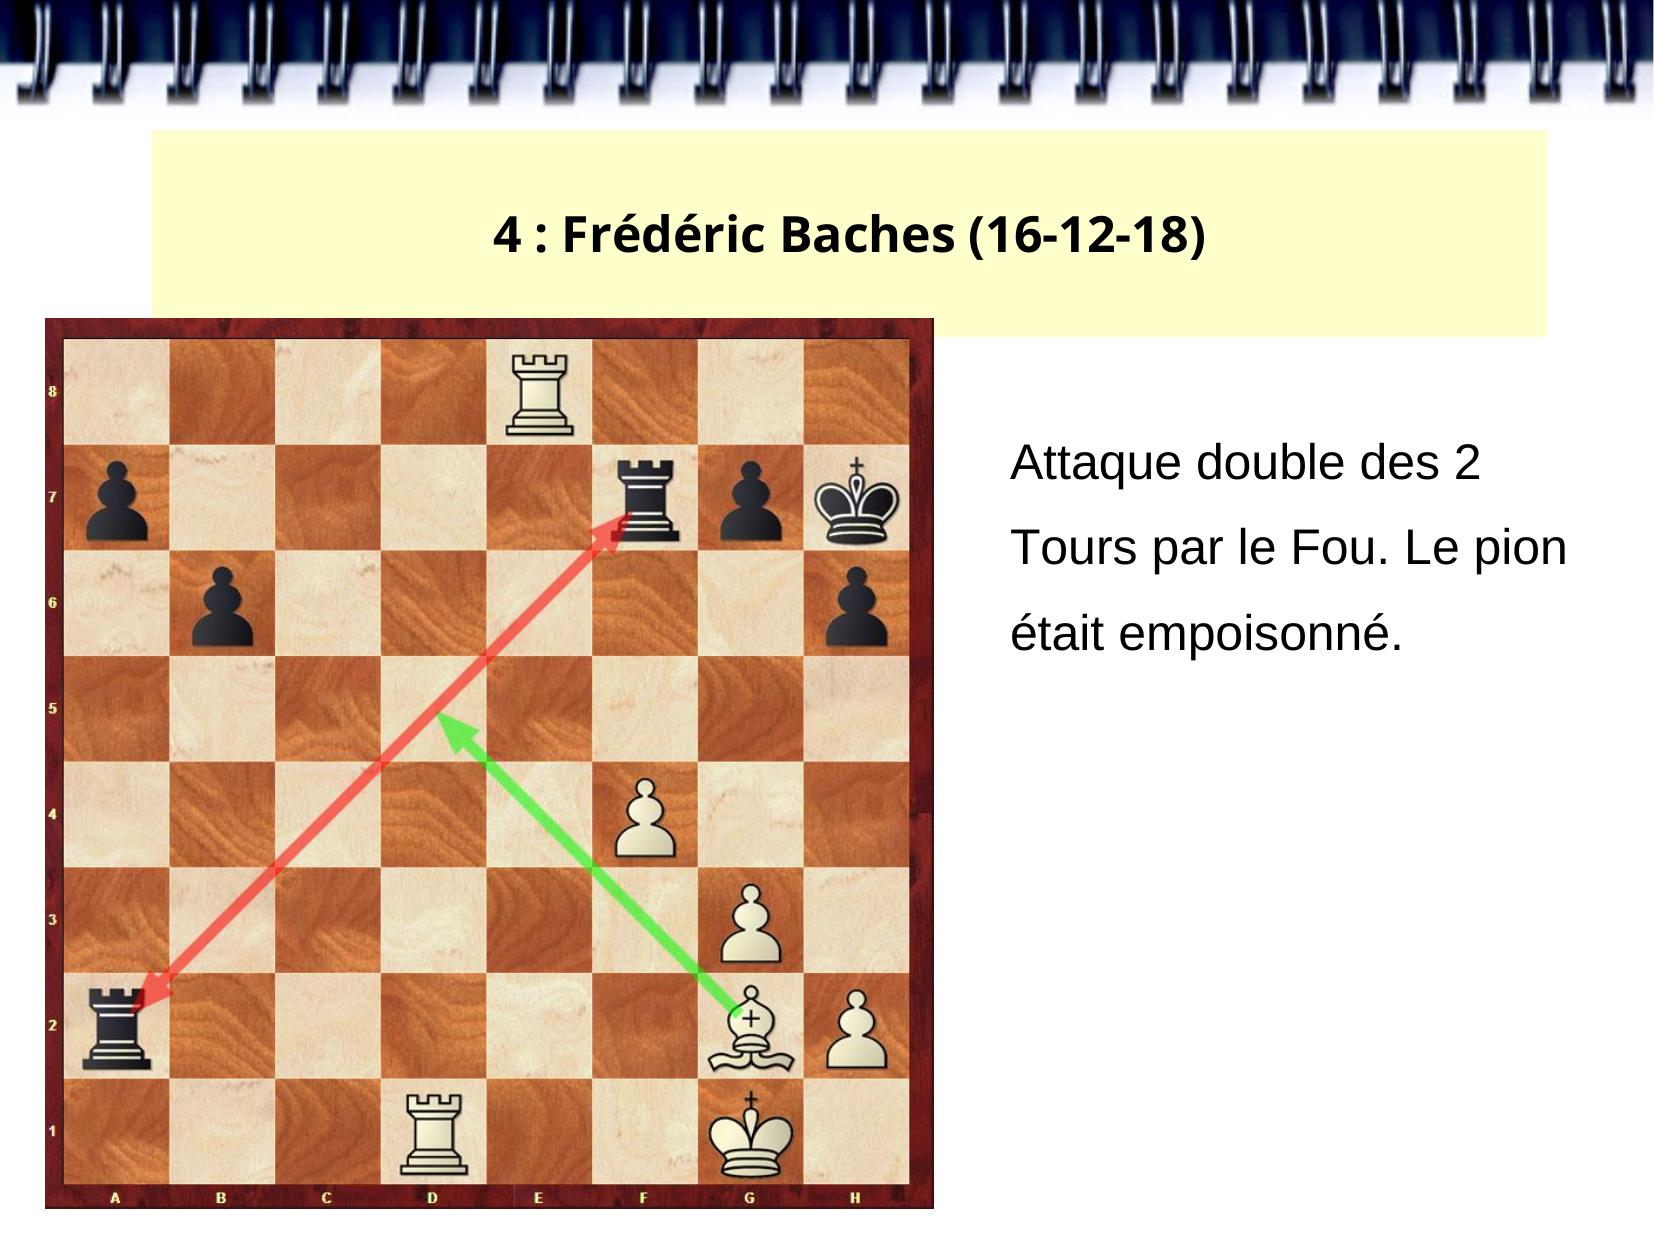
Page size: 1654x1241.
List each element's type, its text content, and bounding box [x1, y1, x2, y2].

picture [0, 0, 1654, 121]
title 4 : Frédéric Baches (16-12-18) [151, 129, 1548, 318]
list Attaque double des 2 Tours par le Fou. Le pion était empoisonné. [921, 305, 1654, 1193]
picture [45, 318, 934, 1209]
